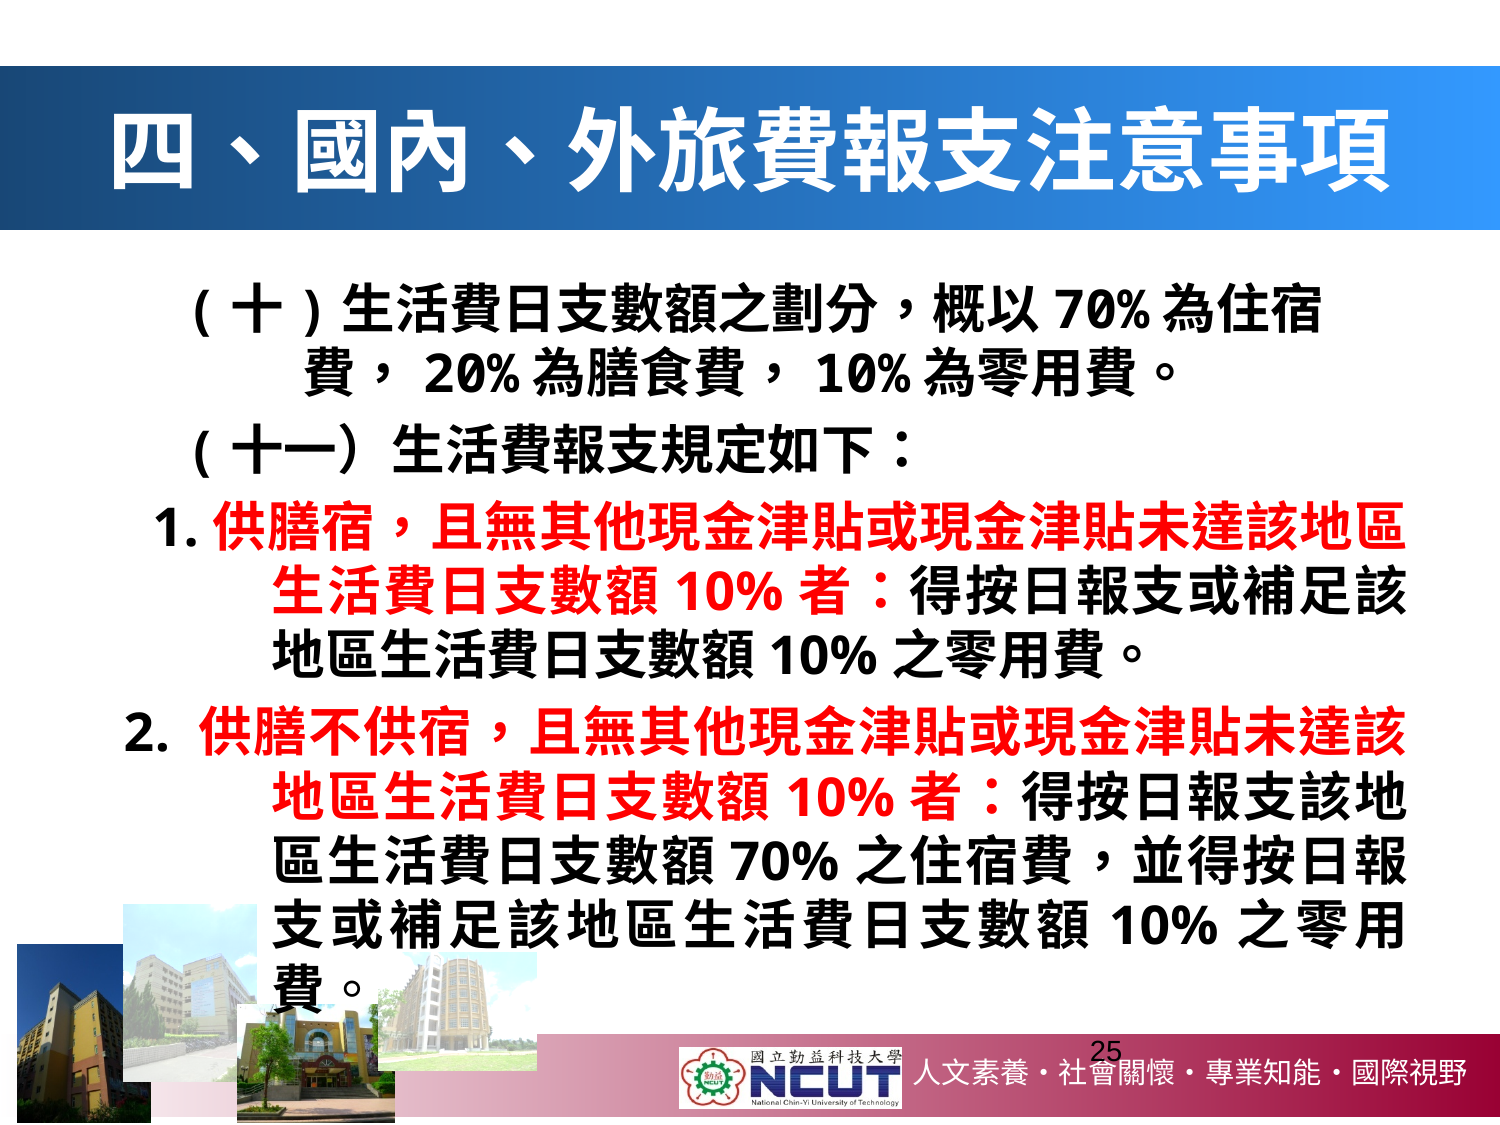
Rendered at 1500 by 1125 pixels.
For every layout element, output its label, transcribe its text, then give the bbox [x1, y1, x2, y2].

text_box [1074, 1024, 1426, 1103]
title 四、國內、外旅費報支注意事項 [0, 66, 1500, 230]
list (十)生活費日支數額之劃分，概以70%為住宿費，20%為膳食費，10%為零用費。 (十一）生活費報支規定如下： 供膳宿，且無其他現金津貼或現金津貼未達該地區生活費日支數額10%者：得按日報支或補足該地區生活費日支數額10%之零用費。 供膳不供宿，且無其他現金津貼或現金津貼未達該地區生活費日支數額10%者：得按日報支該地區生活費日支數額70%之住宿費，並得按日報支或補足該地區生活費日支數額10%之零用費。 [53, 267, 1424, 1035]
